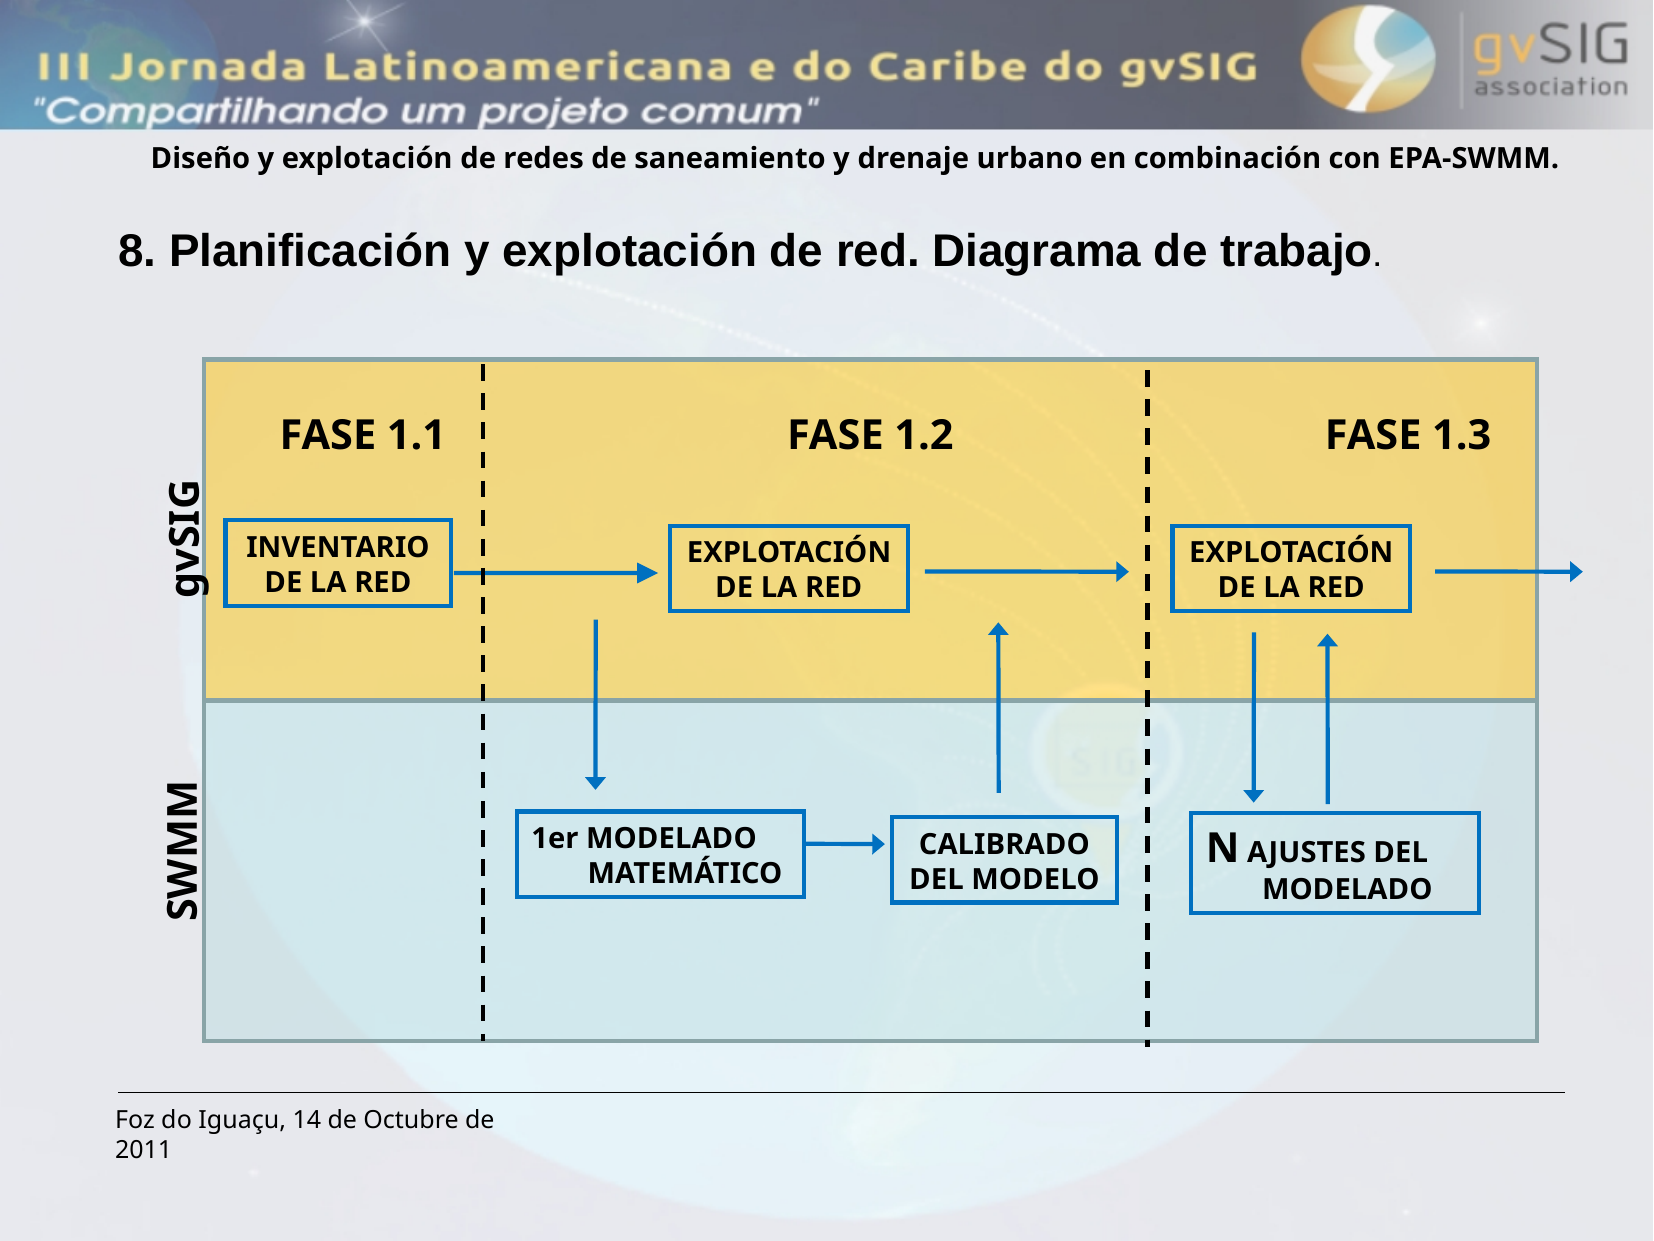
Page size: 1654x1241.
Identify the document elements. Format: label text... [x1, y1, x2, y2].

picture [0, 0, 1653, 1241]
text_box gvSIG [149, 464, 215, 614]
text_box FASE 1.1 [264, 400, 462, 466]
text_box N AJUSTES DEL MODELADO [1191, 813, 1479, 914]
text_box 8. Planificación y explotación de red. Diagrama de trabajo. [118, 224, 1506, 277]
text_box 1er MODELADO MATEMÁTICO [516, 811, 805, 897]
text_box FASE 1.2 [772, 400, 969, 466]
text_box CALIBRADO DEL MODELO [891, 817, 1117, 903]
text_box EXPLOTACIÓN DE LA RED [1172, 526, 1411, 612]
text_box [204, 359, 1538, 1041]
title Diseño y explotación de redes de saneamiento y drenaje urbano en combinación con EPA-SWMM. [76, 131, 1583, 182]
title Foz do Iguaçu, 14 de Octubre de 2011 [100, 1095, 562, 1142]
text_box FASE 1.3 [1309, 400, 1507, 466]
text_box SWMM [147, 765, 213, 937]
text_box INVENTARIO DE LA RED [225, 520, 451, 606]
text_box EXPLOTACIÓN DE LA RED [670, 526, 908, 612]
